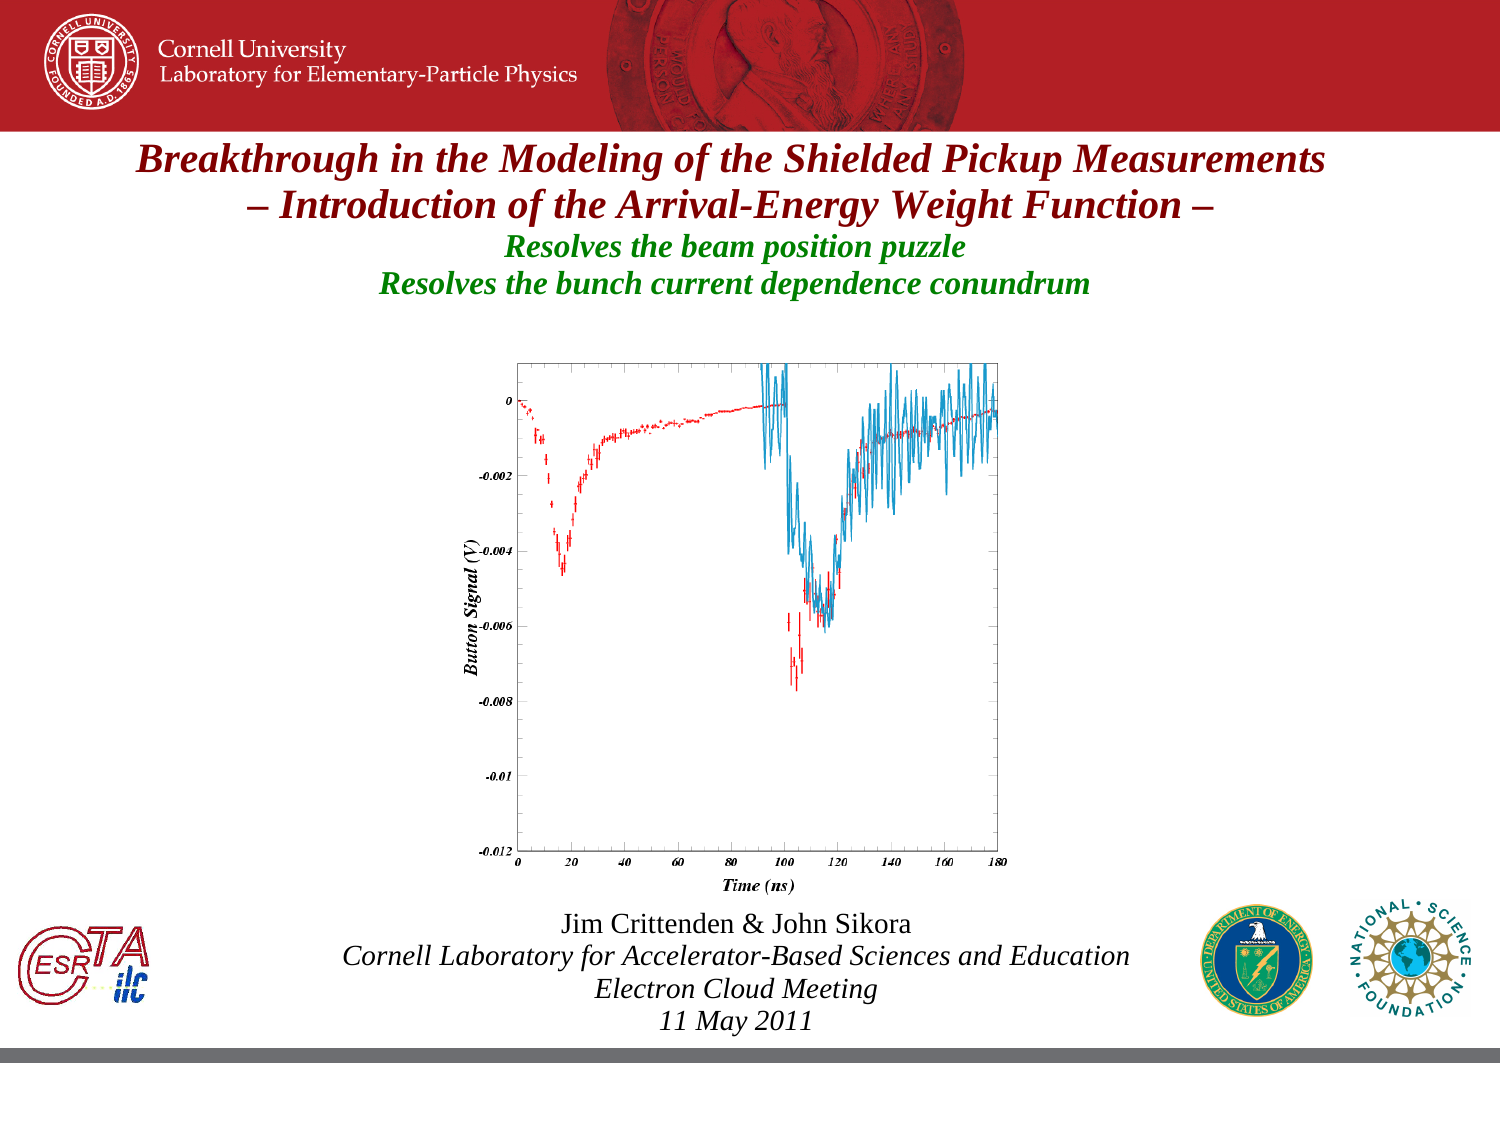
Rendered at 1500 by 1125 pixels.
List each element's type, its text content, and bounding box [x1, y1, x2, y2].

picture [1200, 904, 1313, 1017]
text_box Breakthrough in the Modeling of the Shielded Pickup Measurements – Introduction of the Arrival-Energy Weight Function – Resolves the beam position puzzle Resolves the bunch current dependence conundrum [75, 135, 1388, 302]
picture [8, 899, 151, 1036]
picture [0, 0, 1500, 132]
picture [1350, 899, 1471, 1017]
picture [457, 359, 1013, 901]
subtitle Jim Crittenden & John Sikora Cornell Laboratory for Accelerator-Based Sciences and Education Electron Cloud Meeting 11 May 2011 [286, 900, 1187, 1046]
